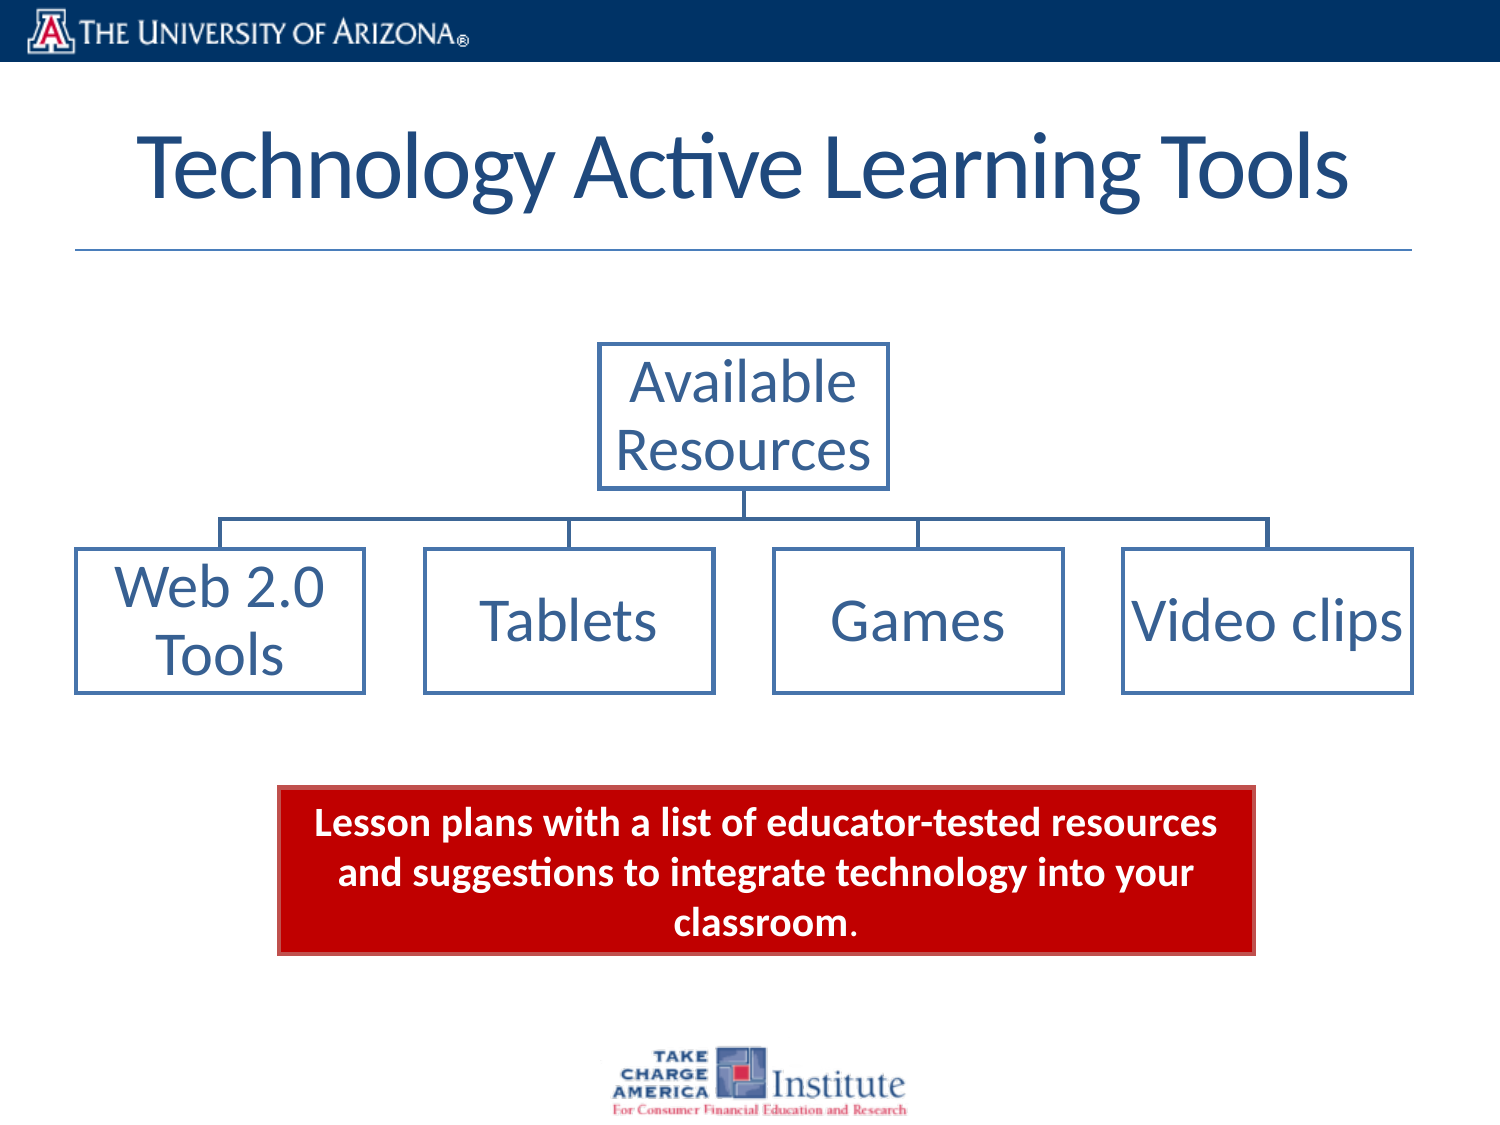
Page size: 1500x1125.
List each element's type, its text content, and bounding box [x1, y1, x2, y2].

title Technology Active Learning Tools [75, 70, 1413, 250]
text_box Tablets [424, 548, 714, 694]
text_box Web 2.0 Tools [75, 548, 365, 694]
text_box Games [773, 548, 1063, 694]
text_box Lesson plans with a list of educator-tested resources and suggestions to integrate technology into your classroom. [278, 787, 1254, 955]
text_box Available Resources [599, 344, 889, 489]
text_box Video clips [1123, 548, 1412, 694]
